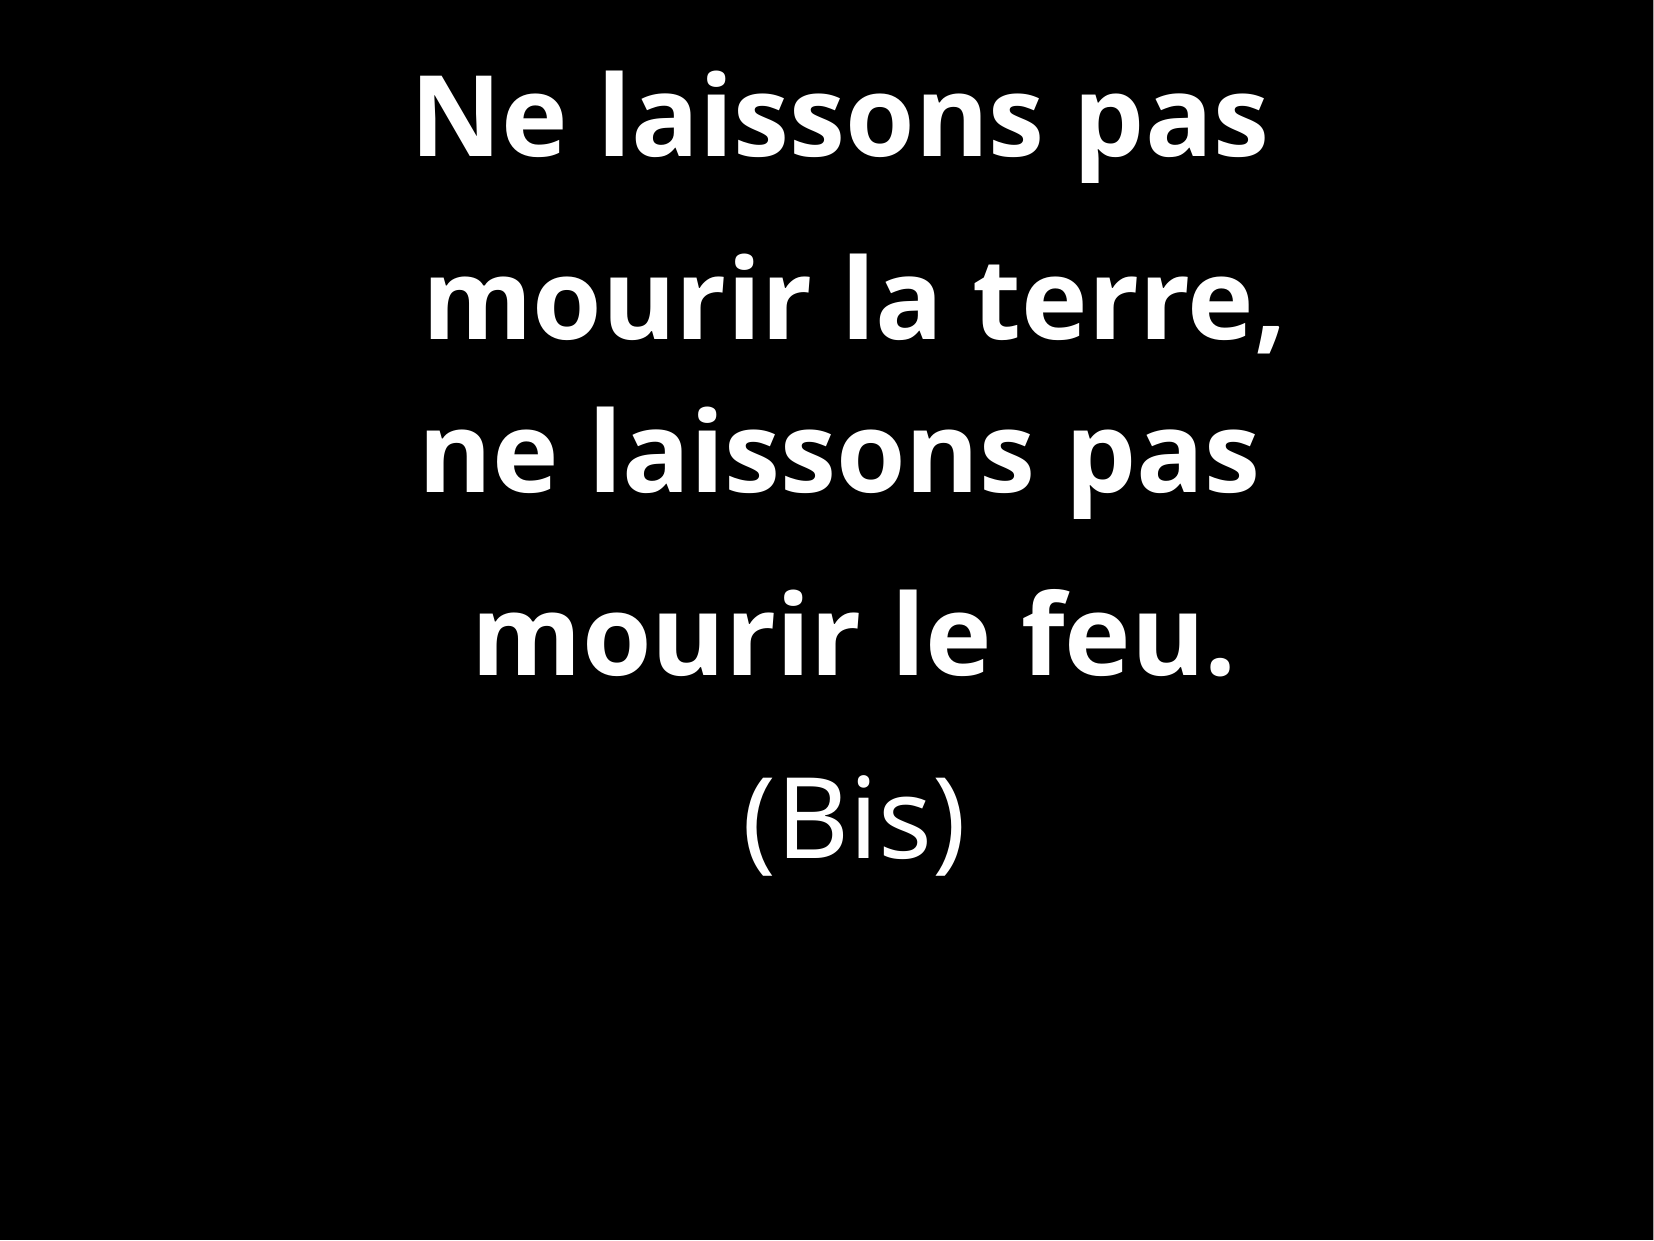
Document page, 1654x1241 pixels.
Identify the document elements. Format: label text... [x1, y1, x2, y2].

text_box Ne laissons pas mourir la terre, ne laissons pas mourir le feu. (Bis) [7, 29, 1632, 1241]
